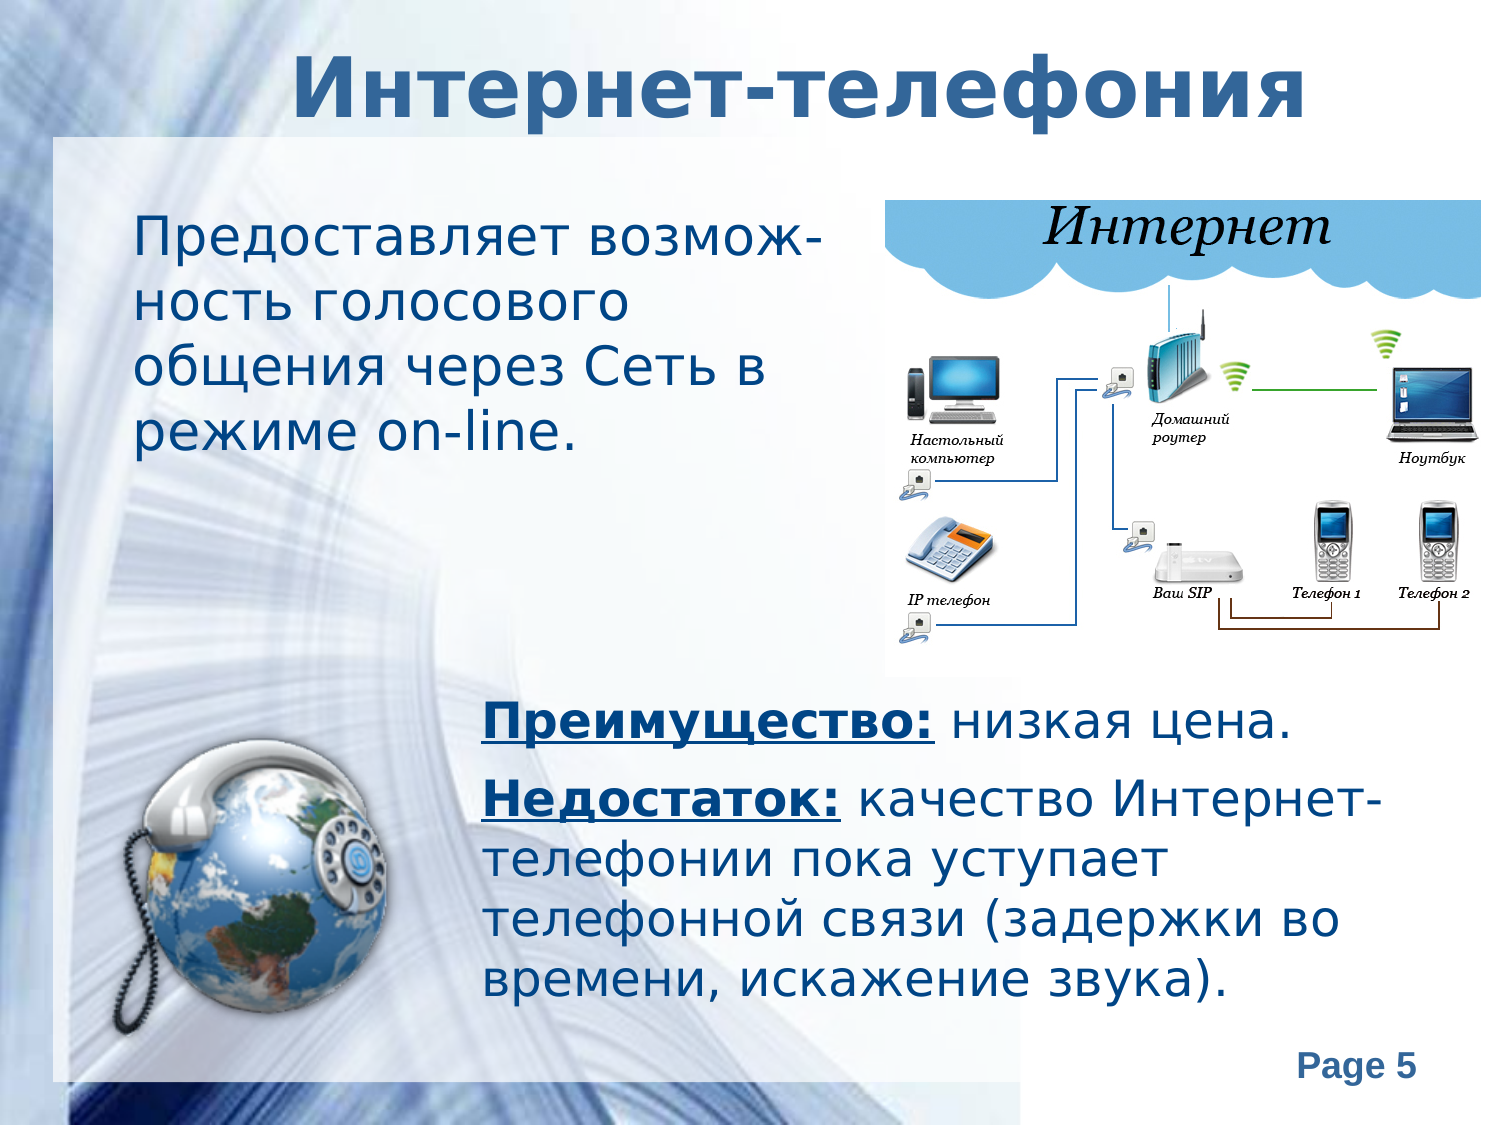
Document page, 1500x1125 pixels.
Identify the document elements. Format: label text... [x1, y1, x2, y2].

picture [0, 0, 1500, 1125]
text_box Преимущество: низкая цена. Недостаток: качество Интернет-телефонии пока уступает телефонной связи (задержки во времени, искажение звука). [466, 680, 1477, 1087]
text_box Предоставляет возмож-ность голосового общения через Сеть в режиме on-line. [118, 193, 851, 601]
text_box Интернет-телефония [275, 26, 1325, 142]
